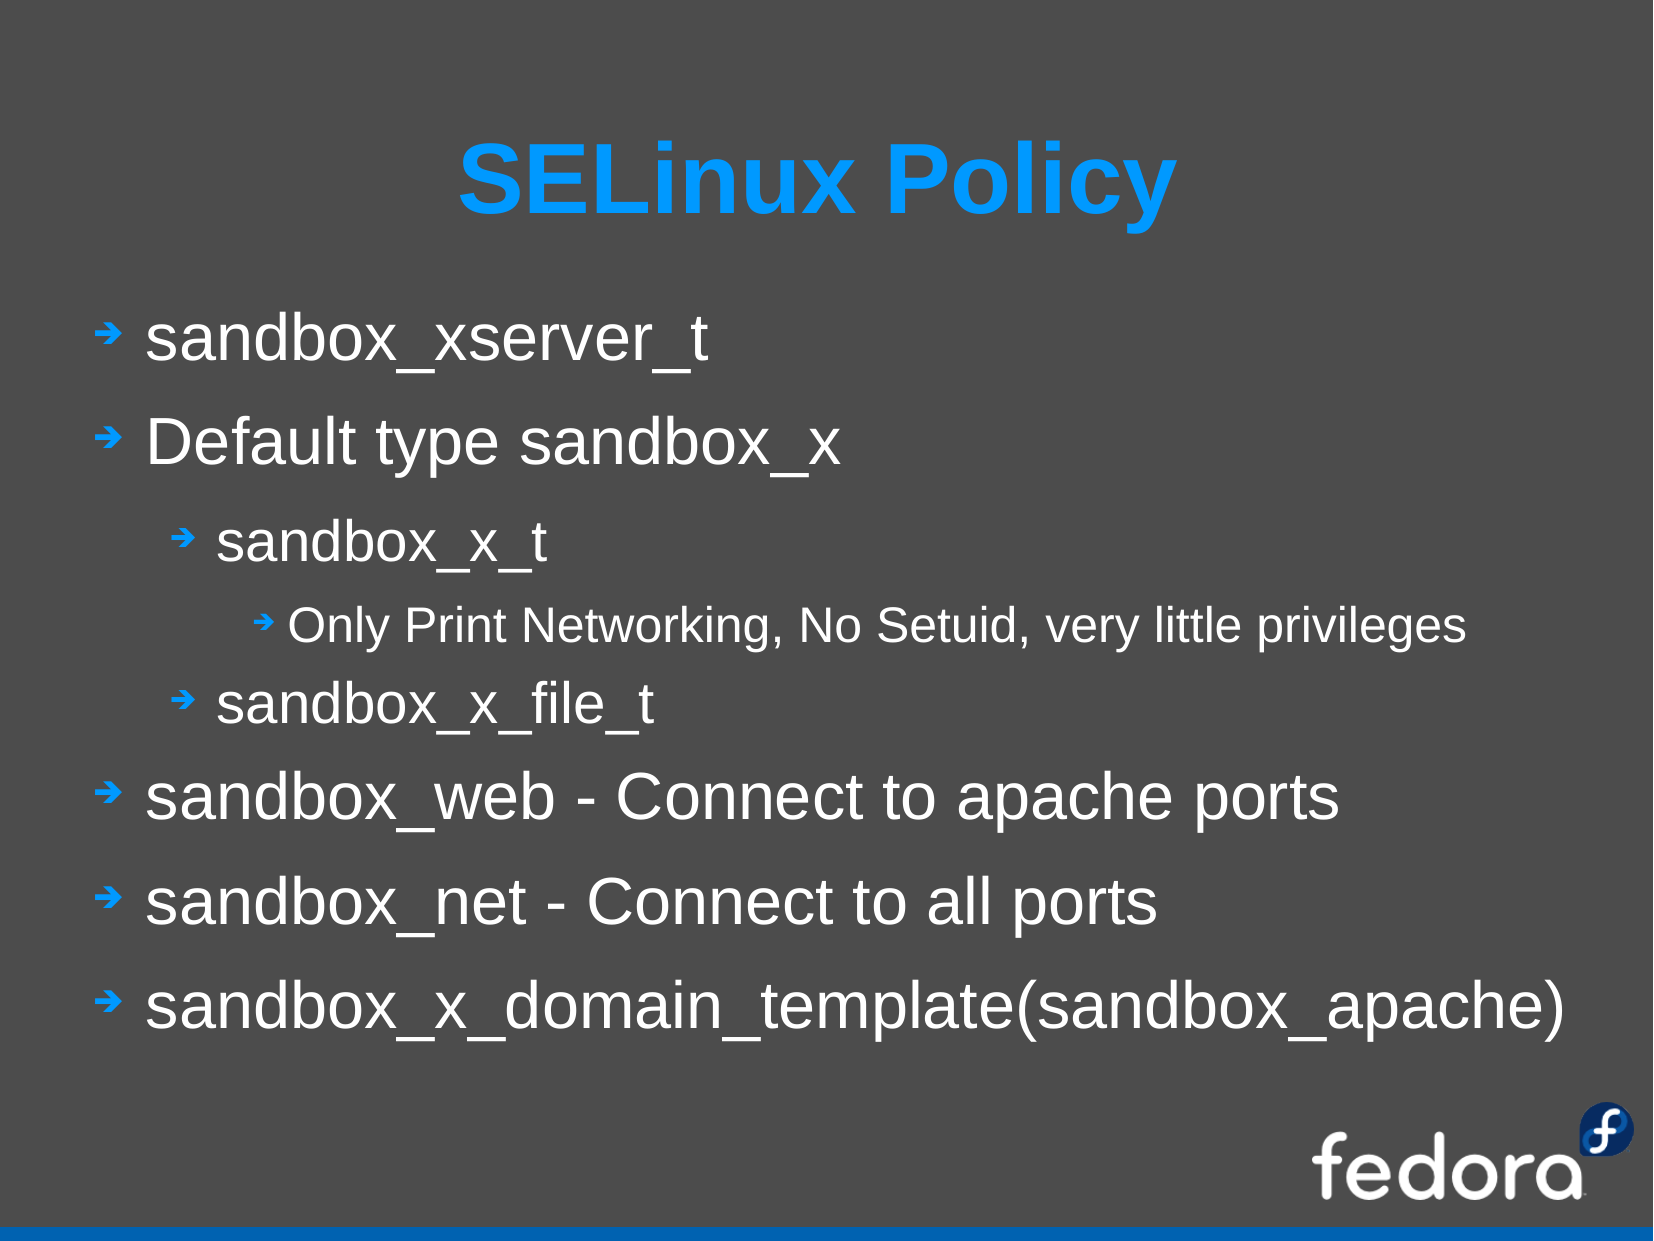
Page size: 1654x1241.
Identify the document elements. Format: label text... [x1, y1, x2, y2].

picture [1312, 1102, 1634, 1200]
title SELinux Policy [112, 82, 1524, 275]
list sandbox_xserver_t Default type sandbox_x sandbox_x_t Only Print Networking, No Setuid, very little privileges sandbox_x_file_t sandbox_web - Connect to apache ports sandbox_net - Connect to all ports sandbox_x_domain_template(sandbox_apache) [74, 300, 1575, 1067]
